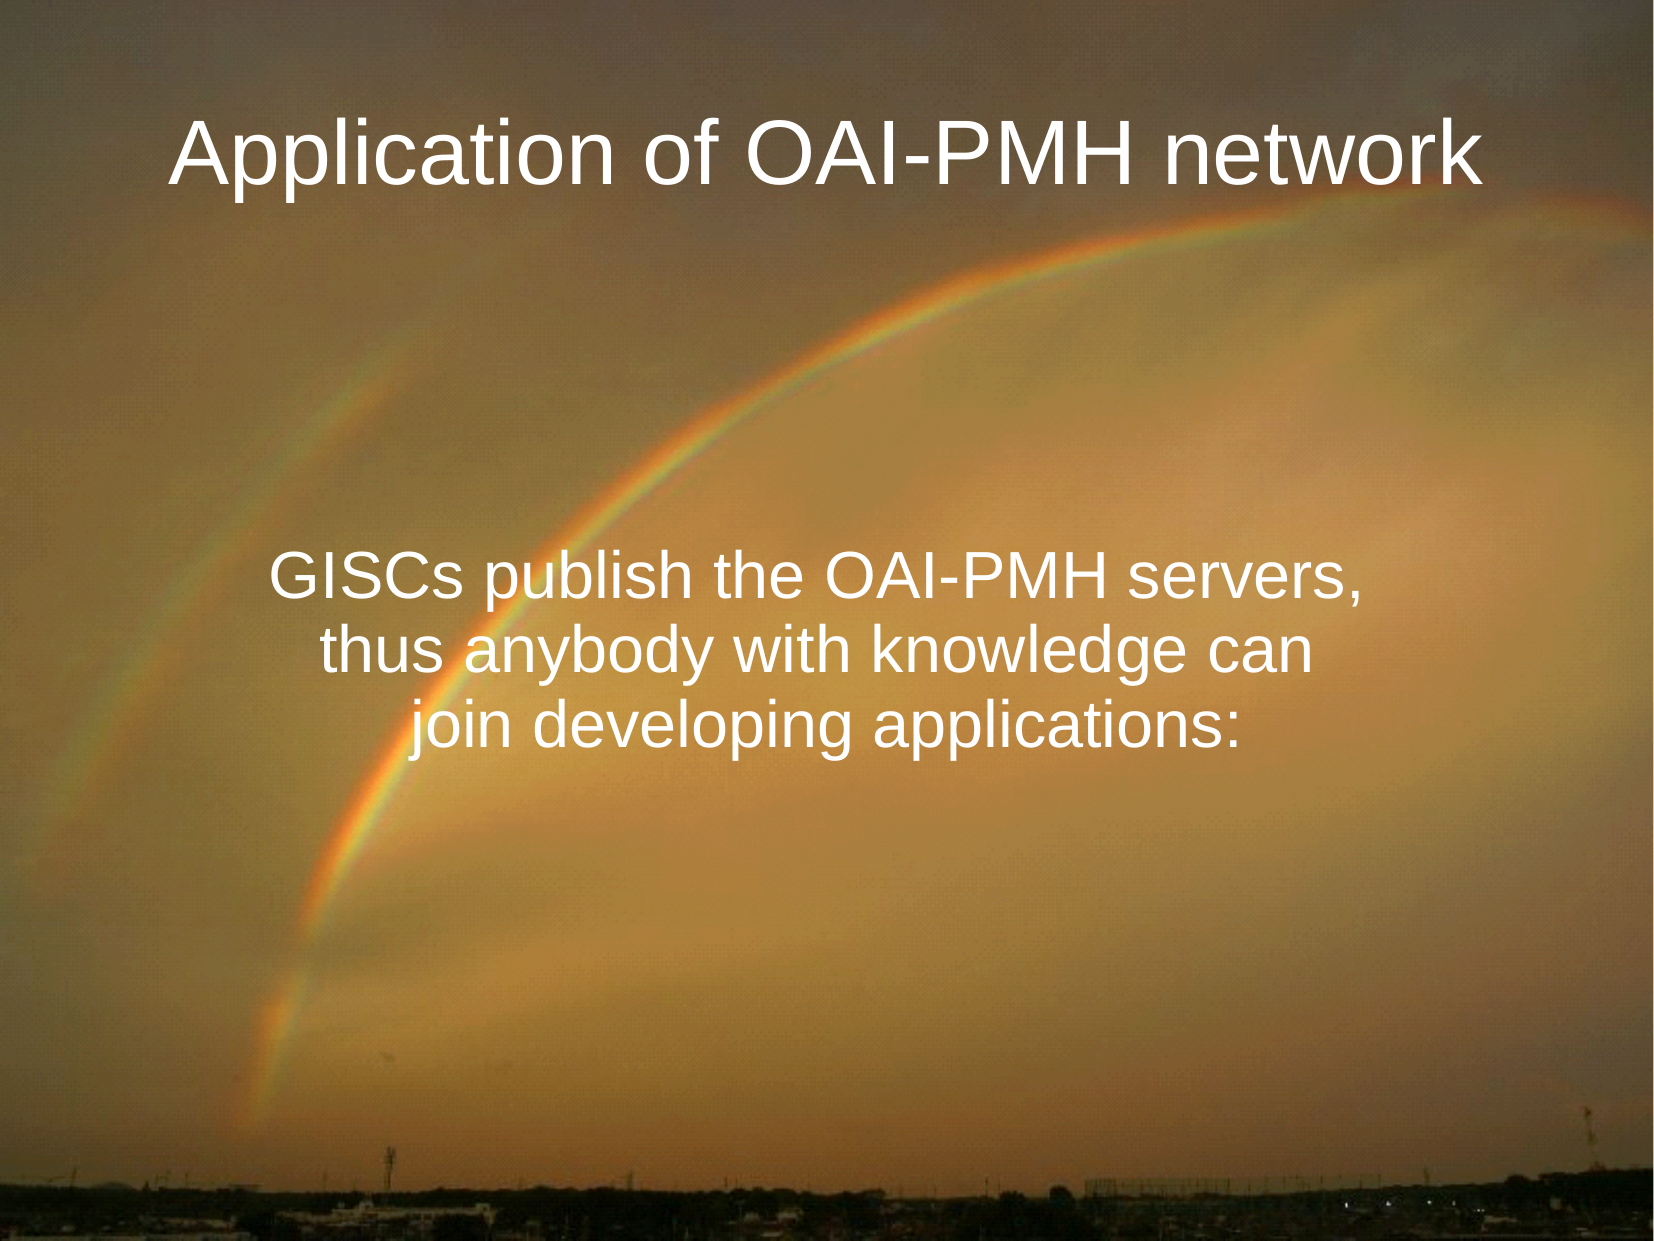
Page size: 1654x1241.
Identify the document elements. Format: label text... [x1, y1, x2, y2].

title Application of OAI-PMH network [82, 49, 1571, 257]
subtitle GISCs publish the OAI-PMH servers, thus anybody with knowledge can join developing applications: [82, 290, 1571, 1010]
picture [0, 0, 1654, 1241]
